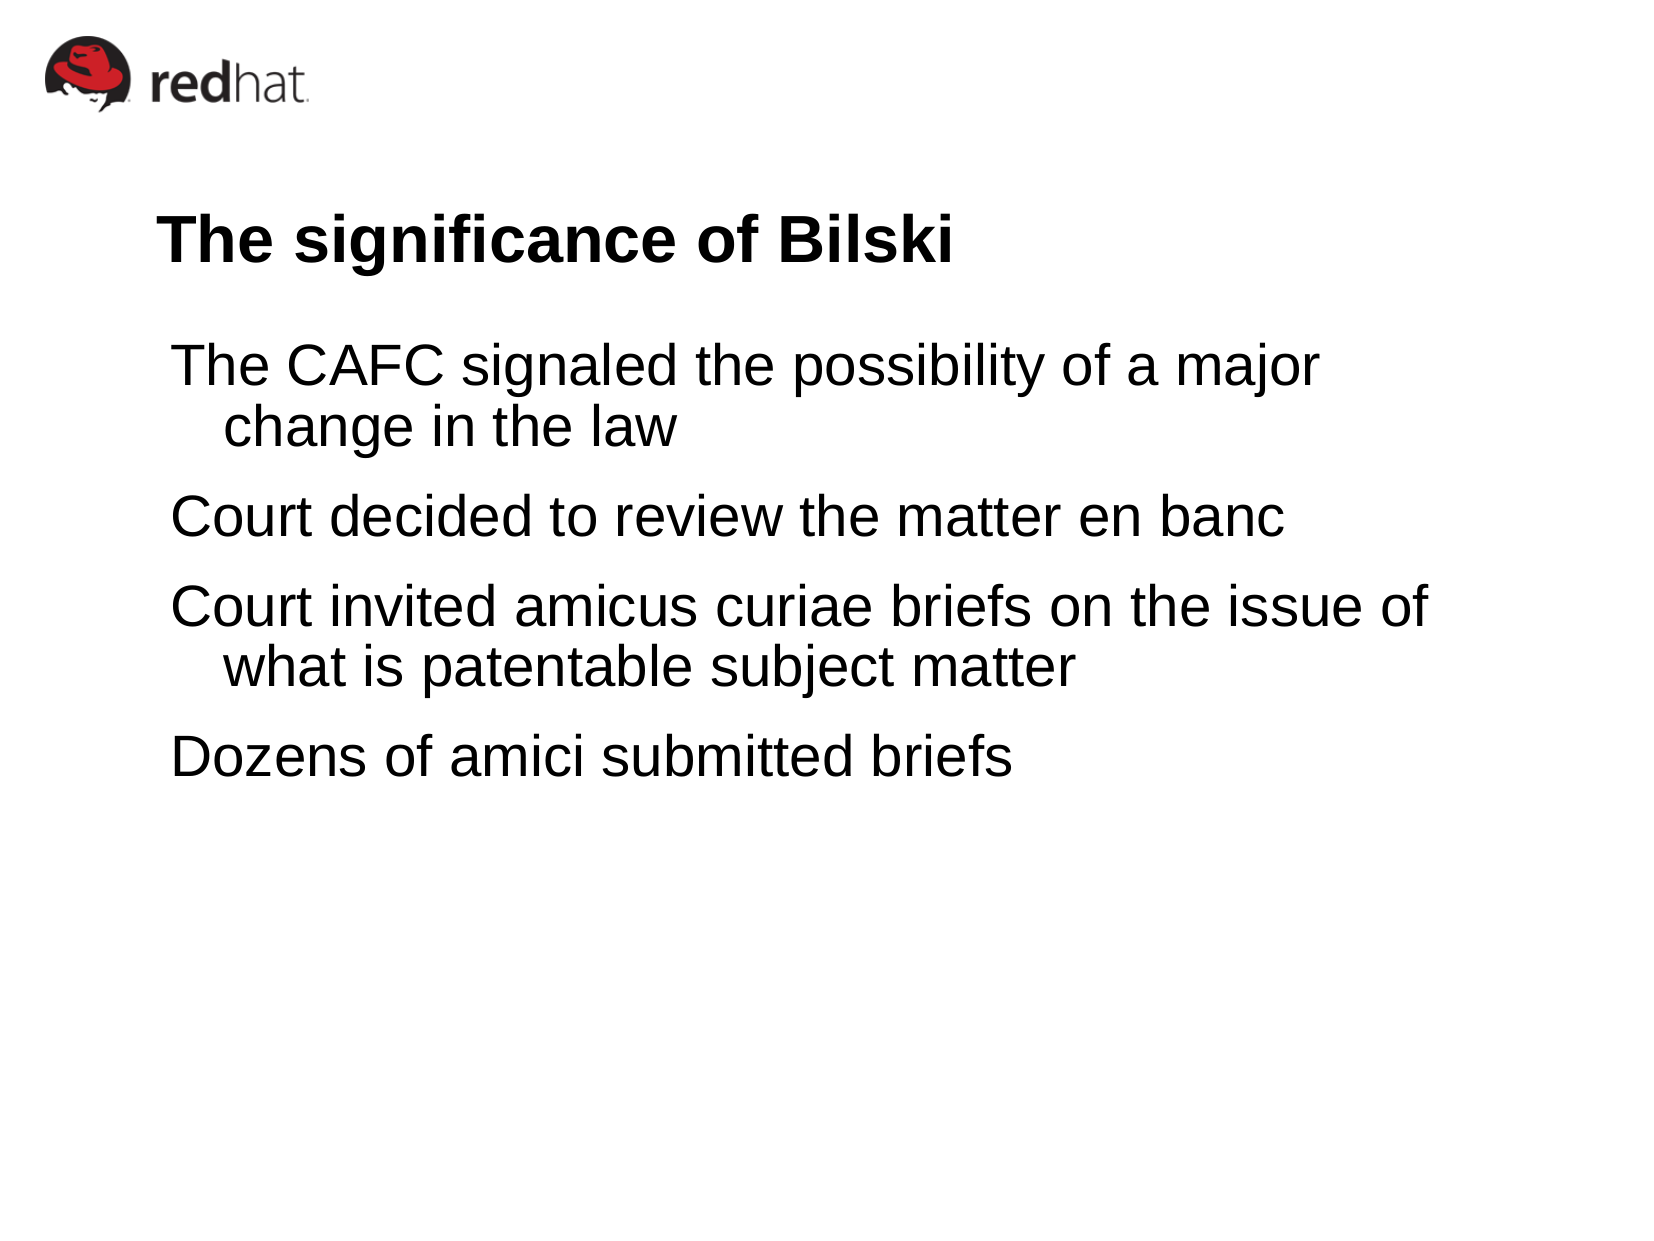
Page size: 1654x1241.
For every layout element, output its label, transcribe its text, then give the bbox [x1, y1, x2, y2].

list The CAFC signaled the possibility of a major change in the law Court decided to review the matter en banc Court invited amicus curiae briefs on the issue of what is patentable subject matter Dozens of amici submitted briefs [152, 337, 1498, 1116]
picture [45, 36, 309, 122]
title The significance of Bilski [156, 204, 1502, 280]
